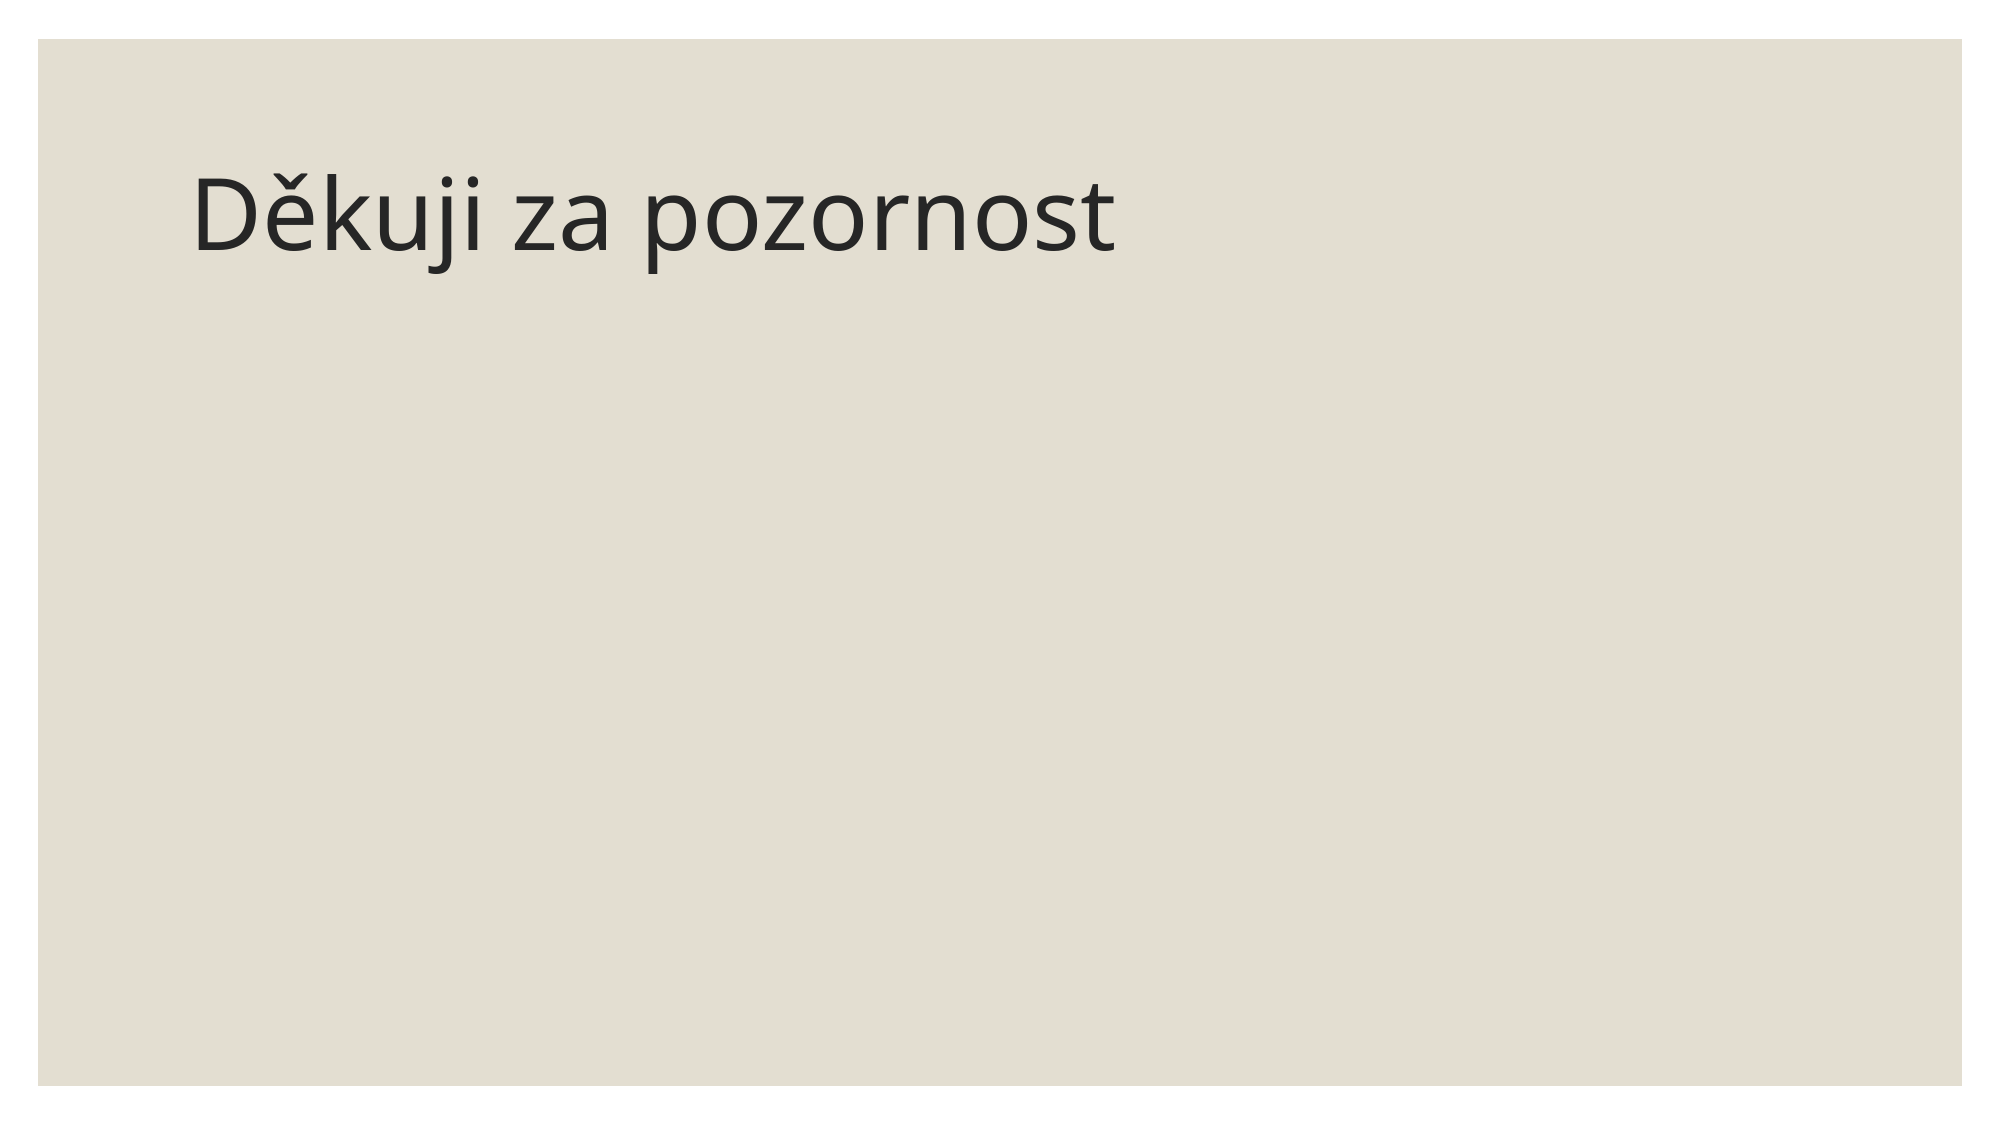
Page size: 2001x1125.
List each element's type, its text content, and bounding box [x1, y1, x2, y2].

title Děkuji za pozornost [174, 105, 1825, 331]
